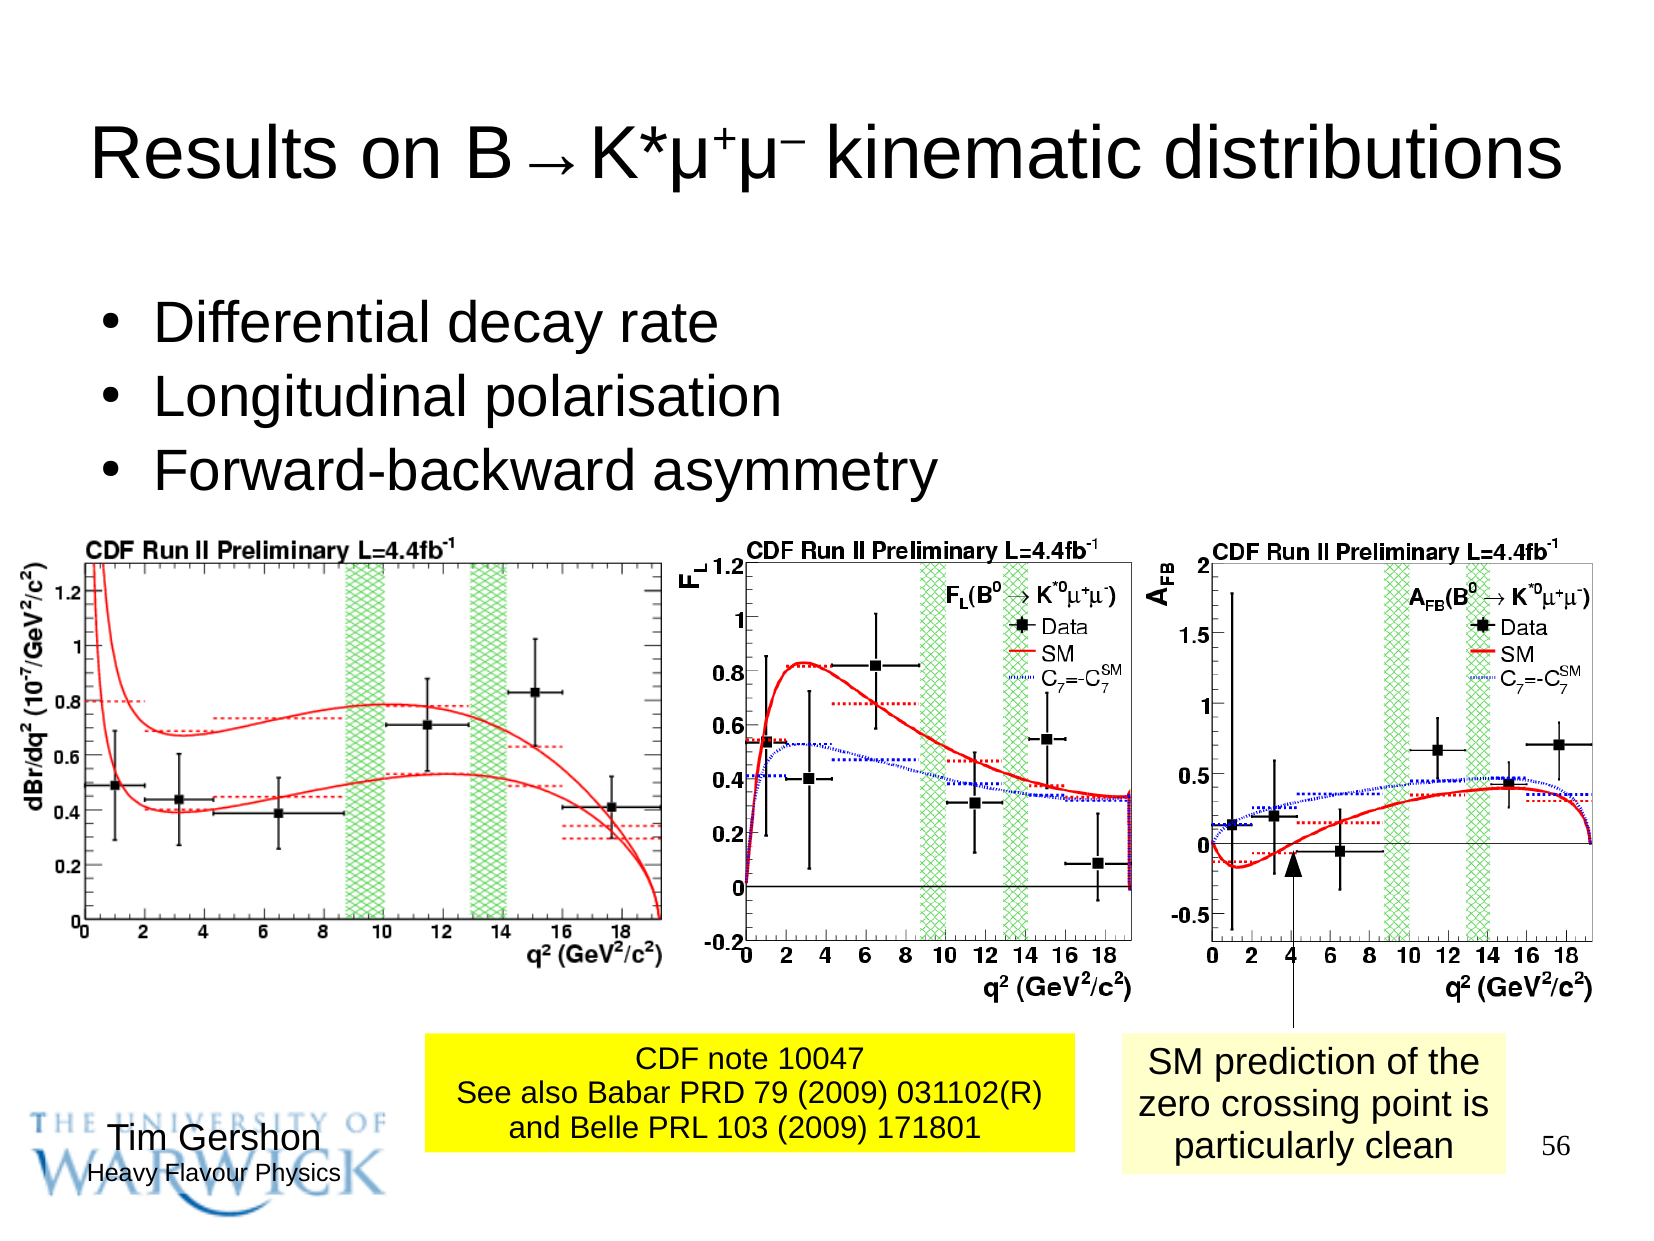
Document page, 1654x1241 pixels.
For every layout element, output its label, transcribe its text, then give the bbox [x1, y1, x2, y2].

picture [19, 1106, 406, 1232]
picture [19, 537, 662, 969]
list Differential decay rate Longitudinal polarisation Forward-backward asymmetry [82, 290, 1571, 1094]
title Results on B→K*μ+μ– kinematic distributions [82, 56, 1571, 250]
picture [669, 513, 1642, 1005]
text_box CDF note 10047 See also Babar PRD 79 (2009) 031102(R) and Belle PRL 103 (2009) 171801 [425, 1033, 1075, 1153]
text_box SM prediction of the zero crossing point is particularly clean [1122, 1033, 1506, 1175]
text_box Tim Gershon Heavy Flavour Physics [45, 1108, 383, 1194]
